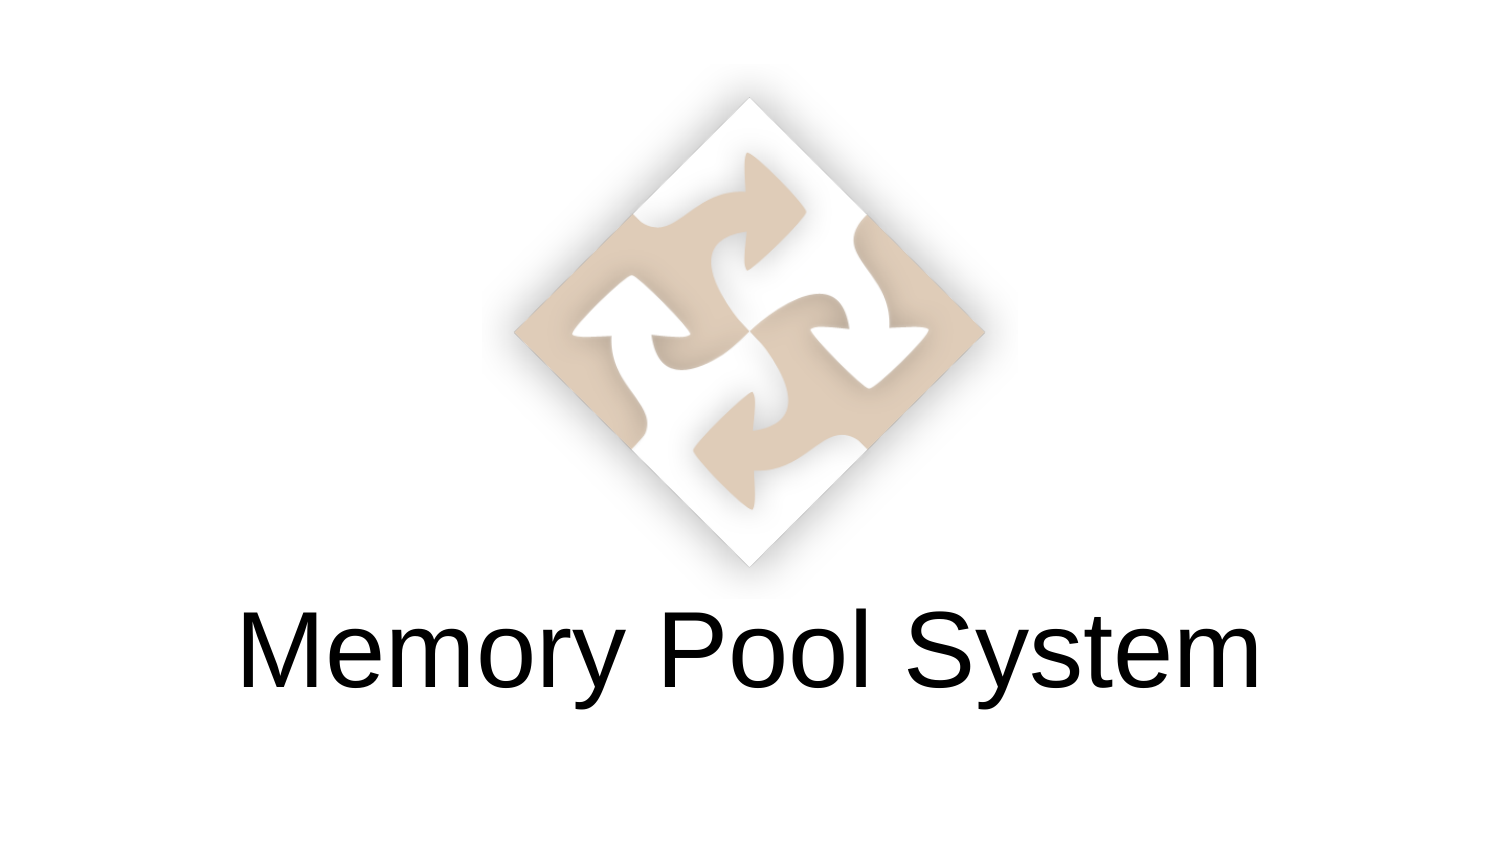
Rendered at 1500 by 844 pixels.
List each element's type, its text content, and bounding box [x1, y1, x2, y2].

title Memory Pool System [51, 561, 1449, 724]
picture [482, 64, 1018, 599]
